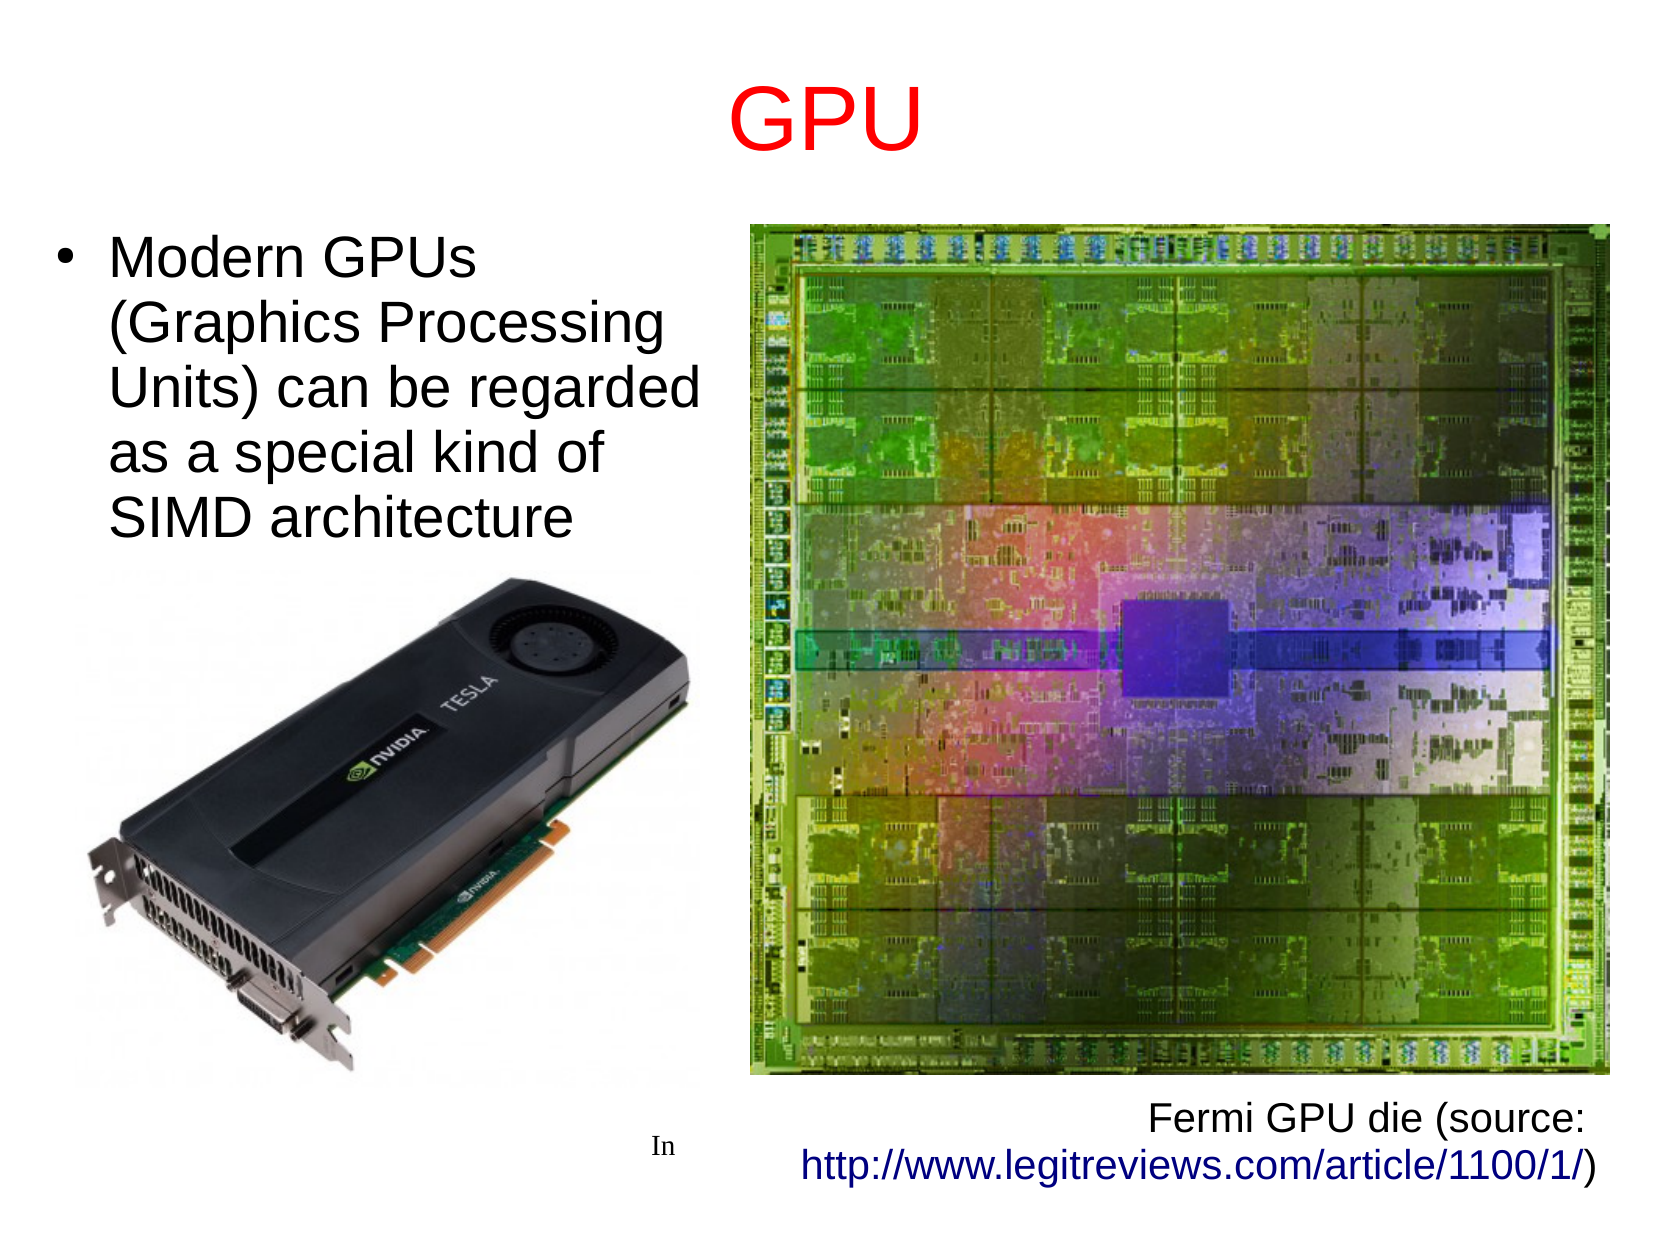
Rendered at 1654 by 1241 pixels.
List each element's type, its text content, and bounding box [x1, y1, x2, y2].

title GPU [82, 14, 1571, 222]
text_box Fermi GPU die (source: http://www.legitreviews.com/article/1100/1/) [675, 1087, 1613, 1215]
picture [75, 682, 700, 1088]
picture [750, 224, 1610, 1075]
text_box Modern GPUs (Graphics Processing Units) can be regarded as a special kind of SIMD architecture [37, 225, 718, 682]
